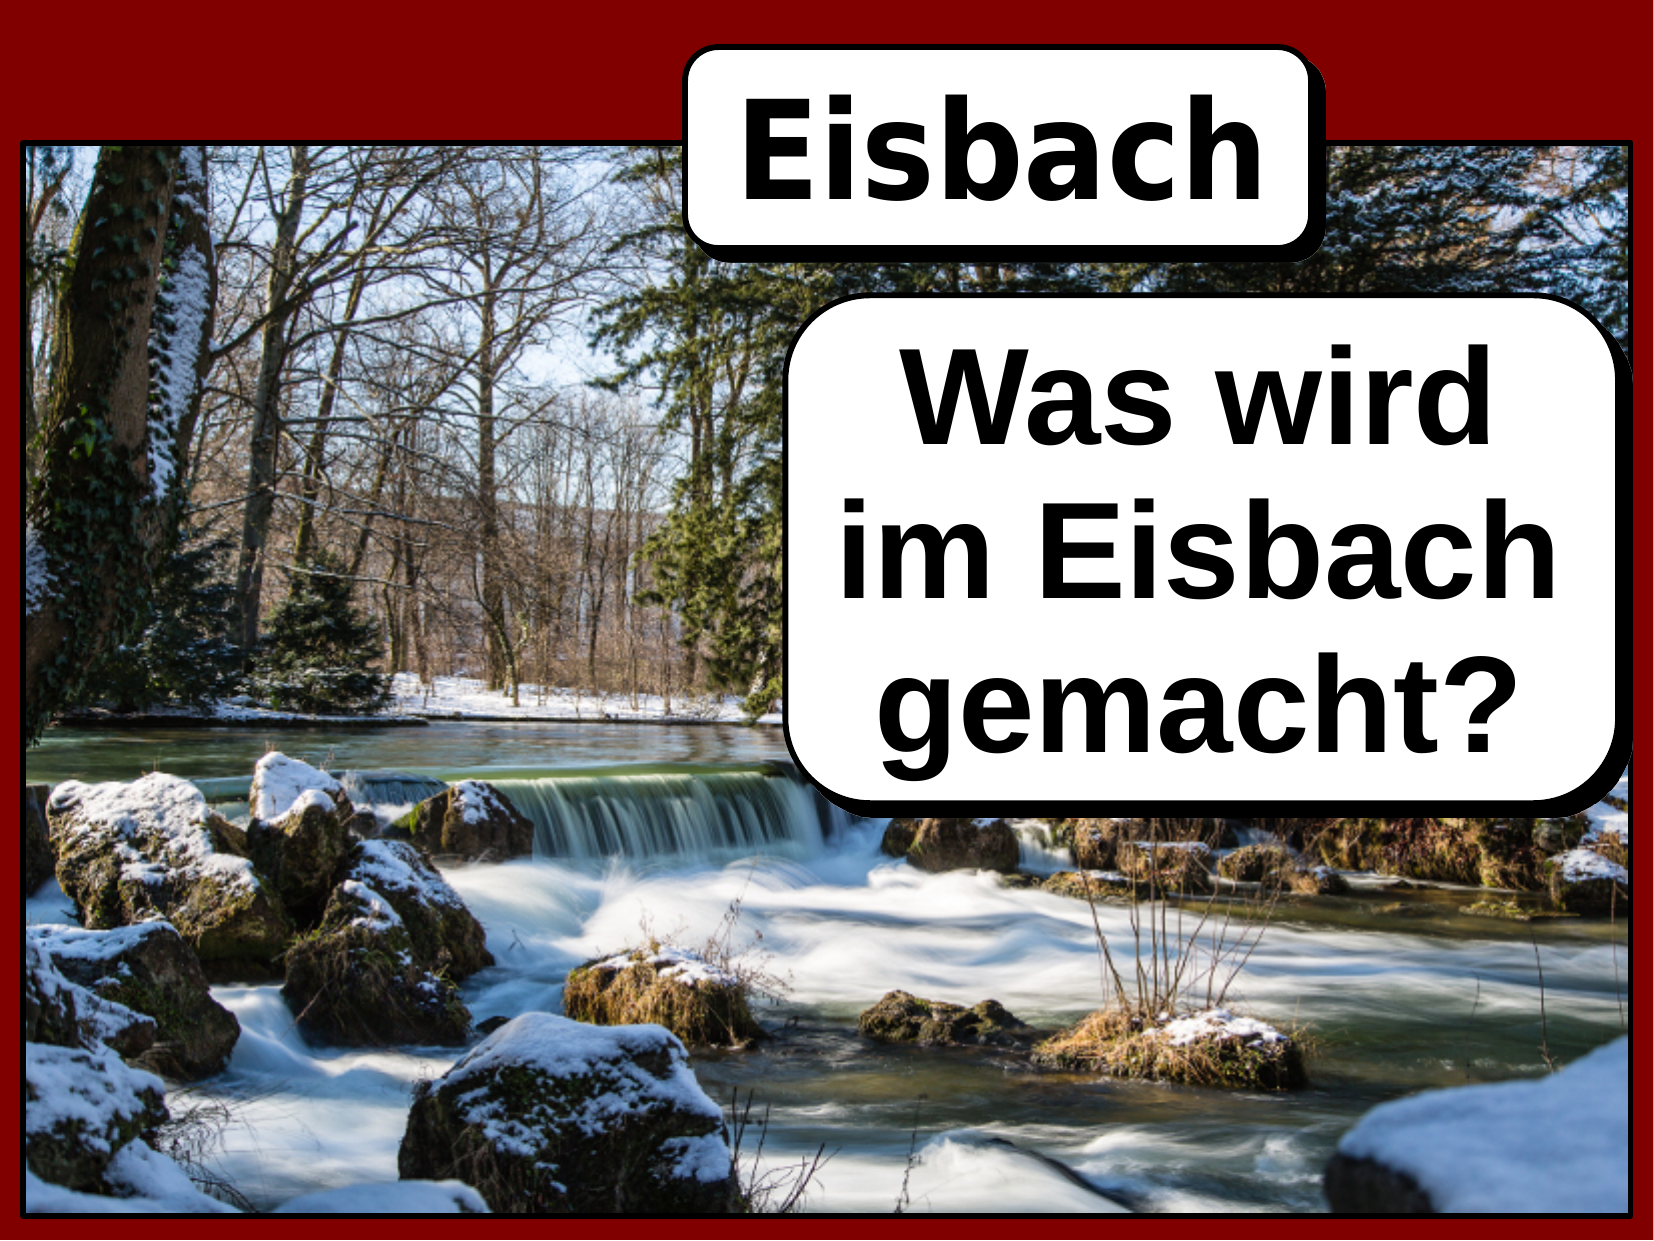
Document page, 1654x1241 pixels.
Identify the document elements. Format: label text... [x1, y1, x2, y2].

text_box [785, 349, 791, 749]
text_box [685, 47, 1312, 249]
text_box [824, 790, 1579, 804]
text_box Was wird im Eisbach gemacht? [791, 312, 1607, 790]
text_box [819, 295, 1584, 312]
text_box Eisbach [720, 64, 1288, 240]
text_box [1607, 338, 1619, 761]
picture [26, 145, 1628, 1213]
